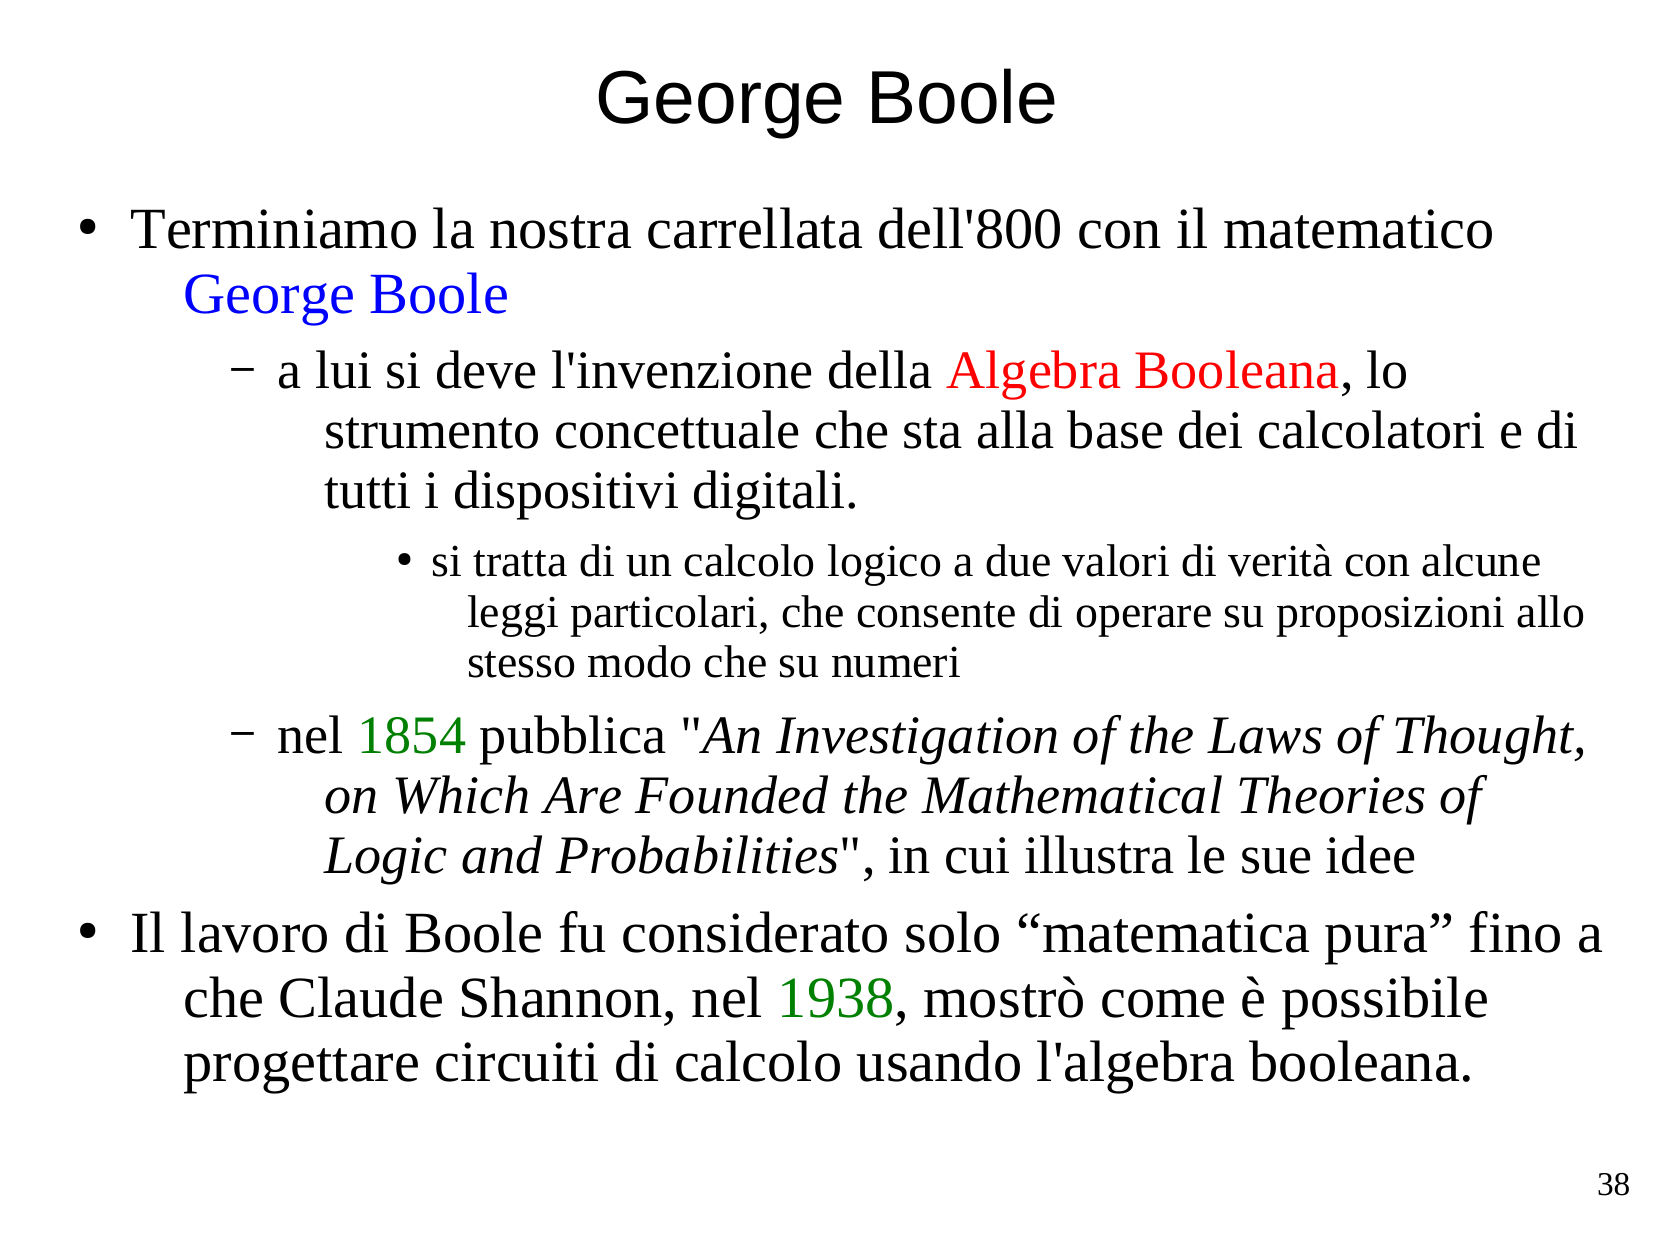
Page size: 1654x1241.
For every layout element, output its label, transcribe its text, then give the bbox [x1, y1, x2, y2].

list Terminiamo la nostra carrellata dell'800 con il matematico George Boole a lui si deve l'invenzione della Algebra Booleana, lo strumento concettuale che sta alla base dei calcolatori e di tutti i dispositivi digitali. si tratta di un calcolo logico a due valori di verità con alcune leggi particolari, che consente di operare su proposizioni allo stesso modo che su numeri nel 1854 pubblica "An Investigation of the Laws of Thought, on Which Are Founded the Mathematical Theories of Logic and Probabilities", in cui illustra le sue idee Il lavoro di Boole fu considerato solo “matematica pura” fino a che Claude Shannon, nel 1938, mostrò come è possibile progettare circuiti di calcolo usando l'algebra booleana. [42, 196, 1612, 1187]
title George Boole [37, 30, 1617, 166]
